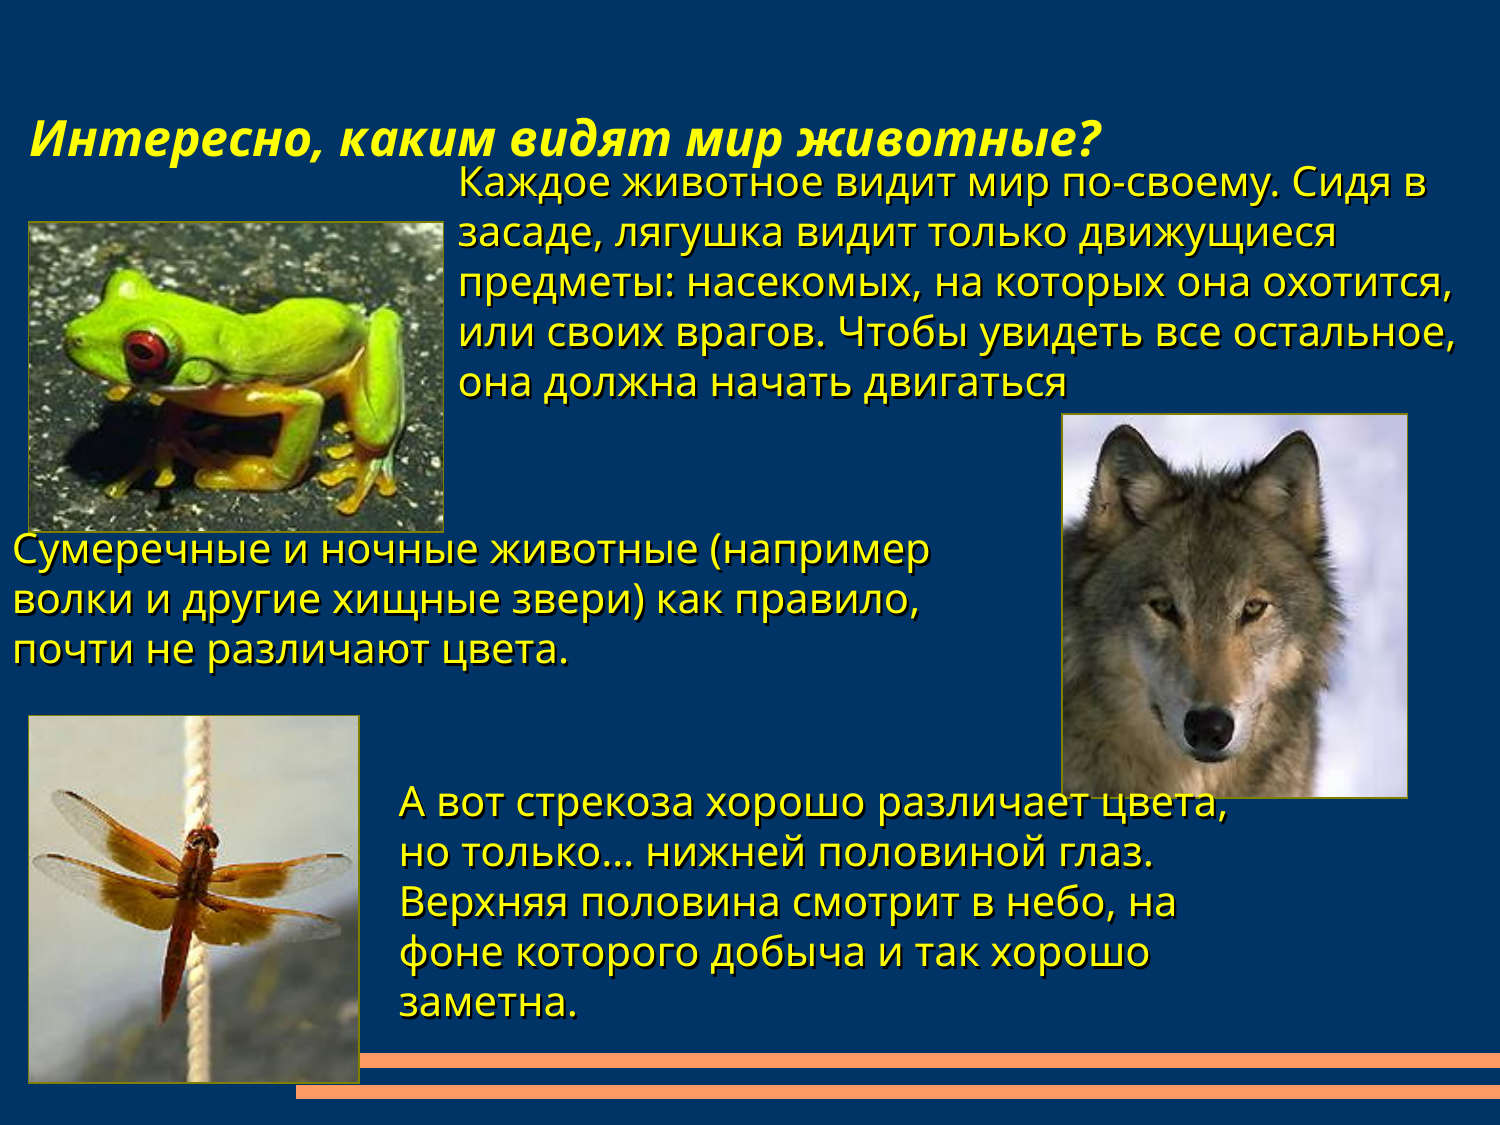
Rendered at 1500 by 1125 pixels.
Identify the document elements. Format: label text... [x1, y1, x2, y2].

text_box Каждое животное видит мир по-своему. Сидя в засаде, лягушка видит только движущиеся предметы: насекомых, на которых она охотится, или своих врагов. Чтобы увидеть все остальное, она должна начать двигаться [442, 147, 1497, 469]
picture [29, 222, 443, 514]
picture [29, 716, 359, 1083]
text_box А вот стрекоза хорошо различает цвета, но только… нижней половиной глаз. Верхняя половина смотрит в небо, на фоне которого добыча и так хорошо заметна. [383, 767, 1300, 1033]
title Интересно, каким видят мир животные? [29, 49, 1392, 221]
text_box Сумеречные и ночные животные (например волки и другие хищные звери) как правило, почти не различают цвета. [0, 514, 1063, 680]
picture [1062, 469, 1407, 798]
